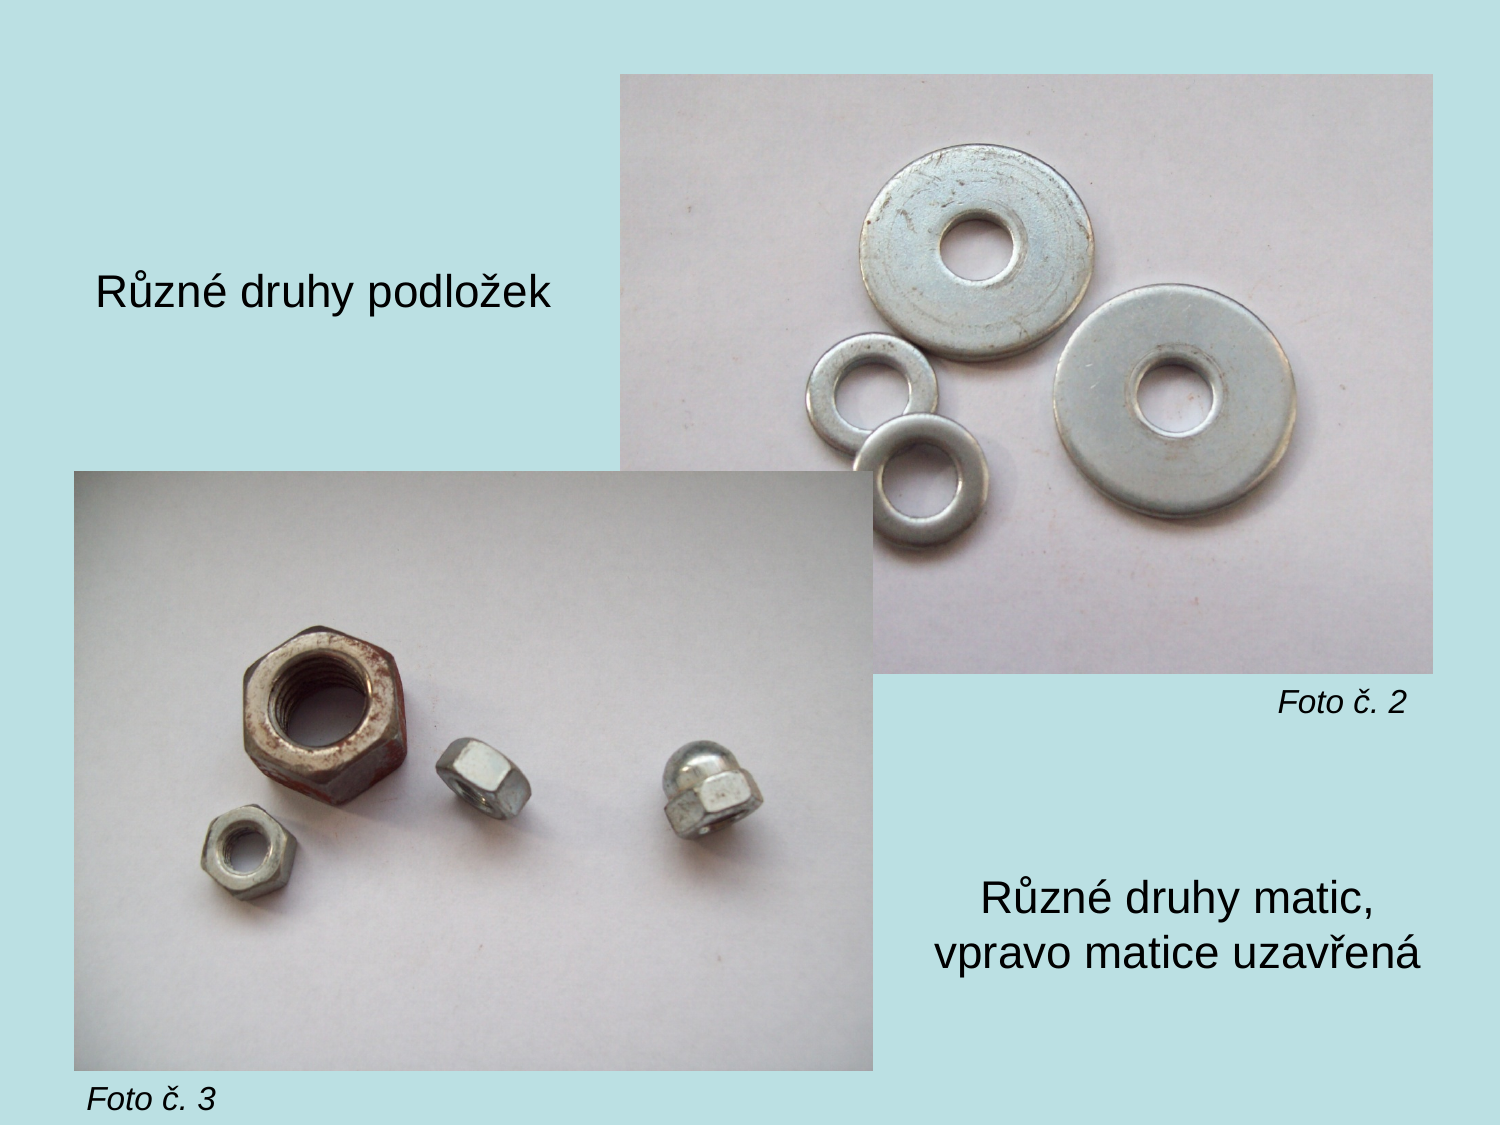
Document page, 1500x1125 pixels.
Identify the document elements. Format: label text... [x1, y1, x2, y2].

text_box Foto č. 3 [71, 1069, 244, 1125]
picture [74, 74, 1433, 1071]
text_box Foto č. 2 [1256, 671, 1429, 728]
text_box Různé druhy matic, vpravo matice uzavřená [894, 859, 1462, 986]
text_box Různé druhy podložek [80, 254, 592, 325]
